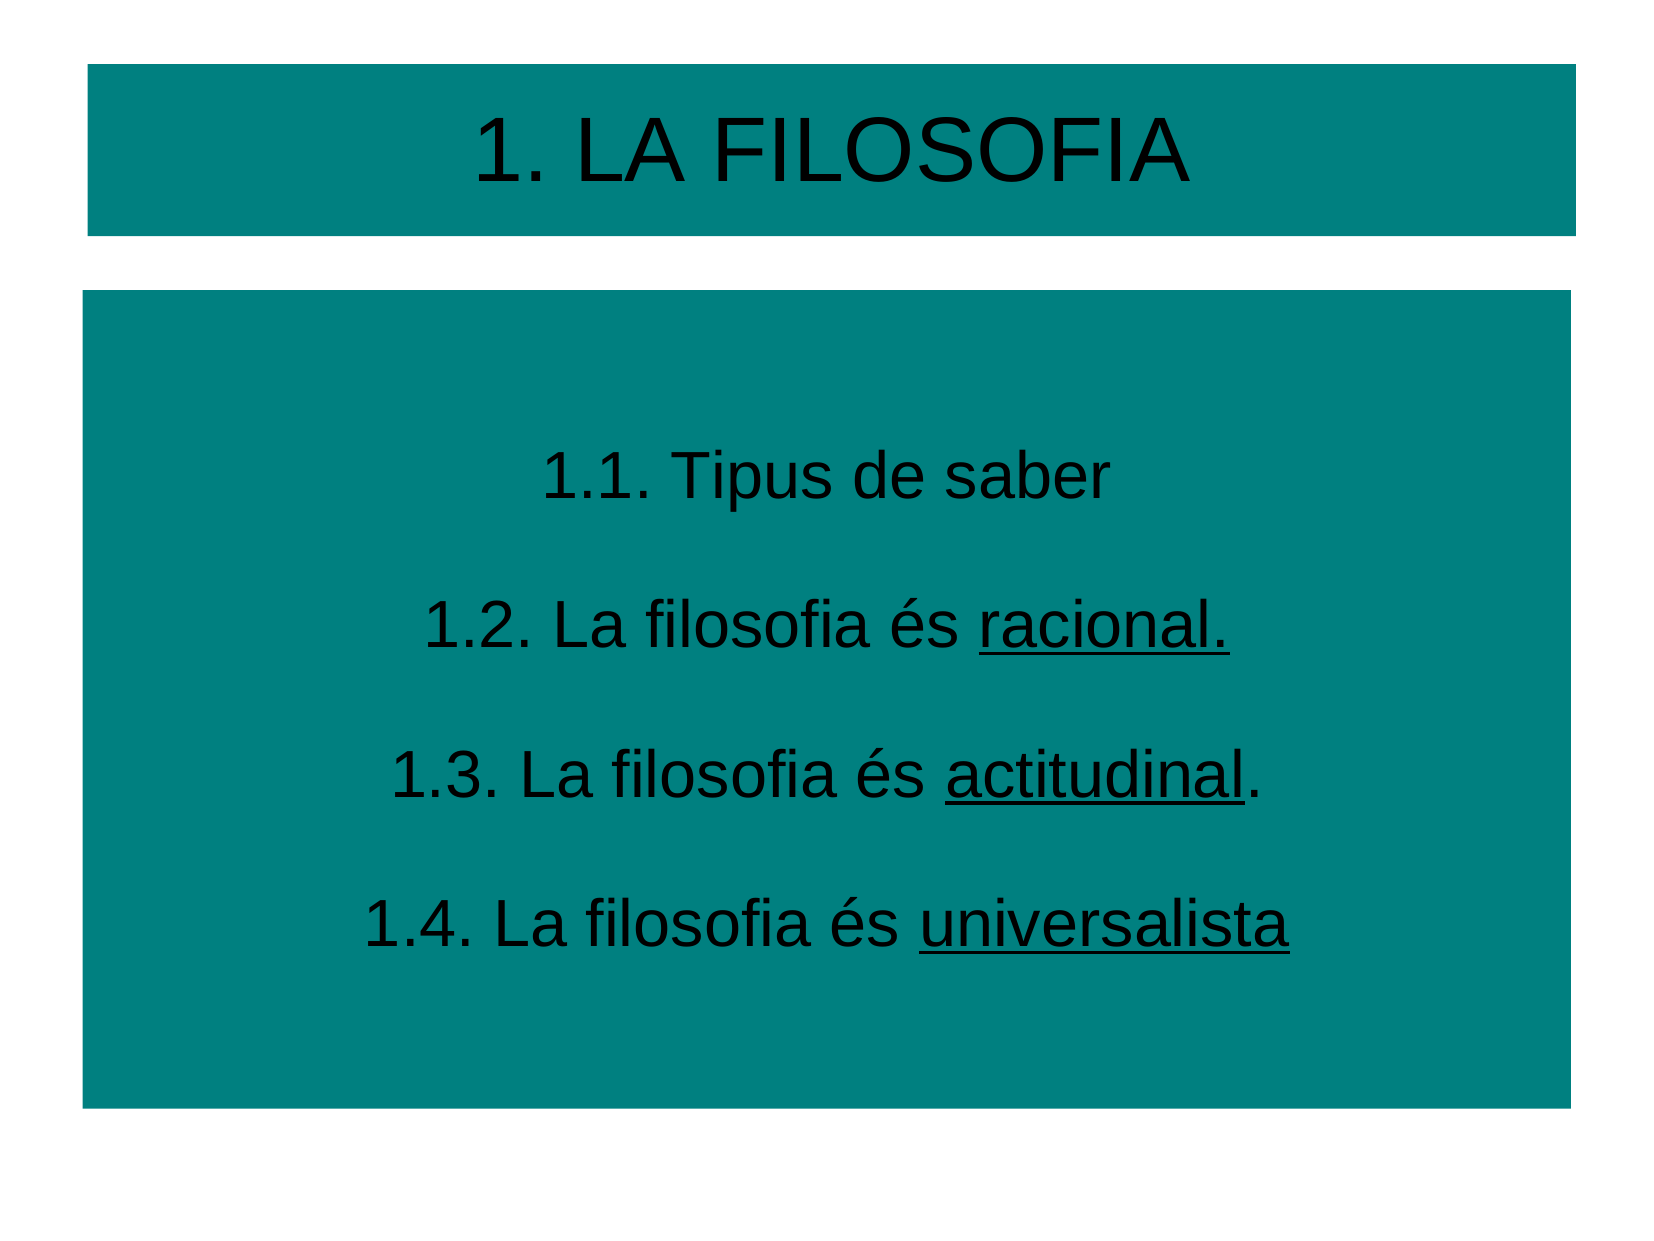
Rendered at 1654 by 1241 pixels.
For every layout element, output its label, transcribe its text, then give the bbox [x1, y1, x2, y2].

title 1. LA FILOSOFIA [87, 64, 1576, 237]
subtitle 1.1. Tipus de saber 1.2. La filosofia és racional. 1.3. La filosofia és actitudinal. 1.4. La filosofia és universalista [82, 290, 1571, 1109]
